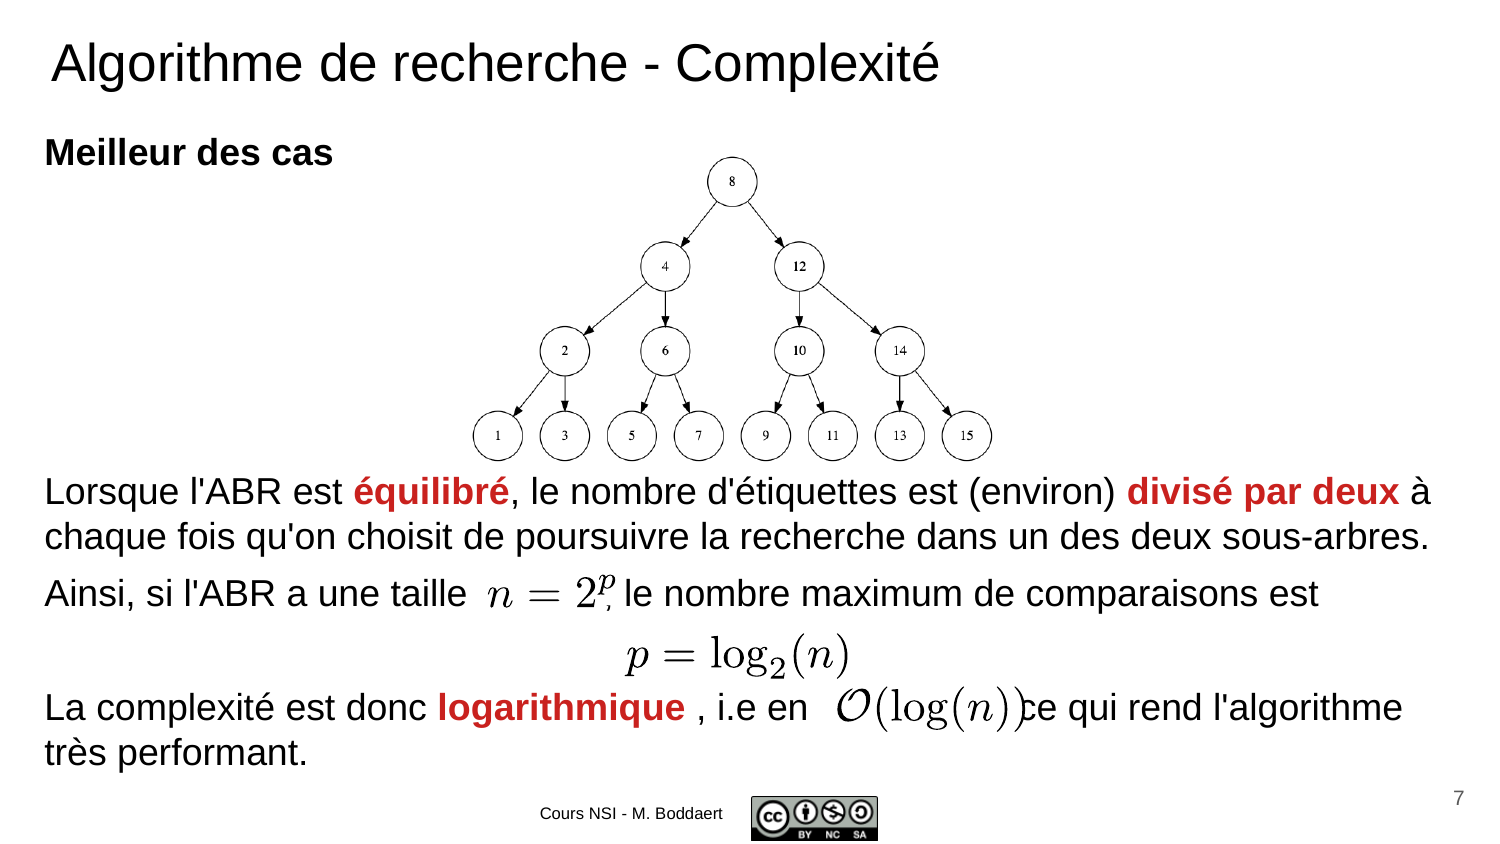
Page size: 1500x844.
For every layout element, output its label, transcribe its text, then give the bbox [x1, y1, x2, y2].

picture [469, 153, 995, 464]
text_box [624, 633, 848, 679]
text_box [487, 574, 616, 608]
text_box [837, 686, 1026, 732]
slide_number <numéro> [1389, 764, 1480, 830]
text_box Meilleur des cas [29, 120, 1477, 768]
title Algorithme de recherche - Complexité [51, 13, 1449, 108]
picture [751, 812, 878, 841]
text_box Lorsque l'ABR est équilibré, le nombre d'étiquettes est (environ) divisé par deux à chaque fois qu'on choisit de poursuivre la recherche dans un des deux sous-arbres. Ainsi, si l'ABR a une taille , le nombre maximum de comparaisons est La complexité est donc logarithmique , i.e en , ce qui rend l'algorithme très performant. [29, 768, 1389, 812]
